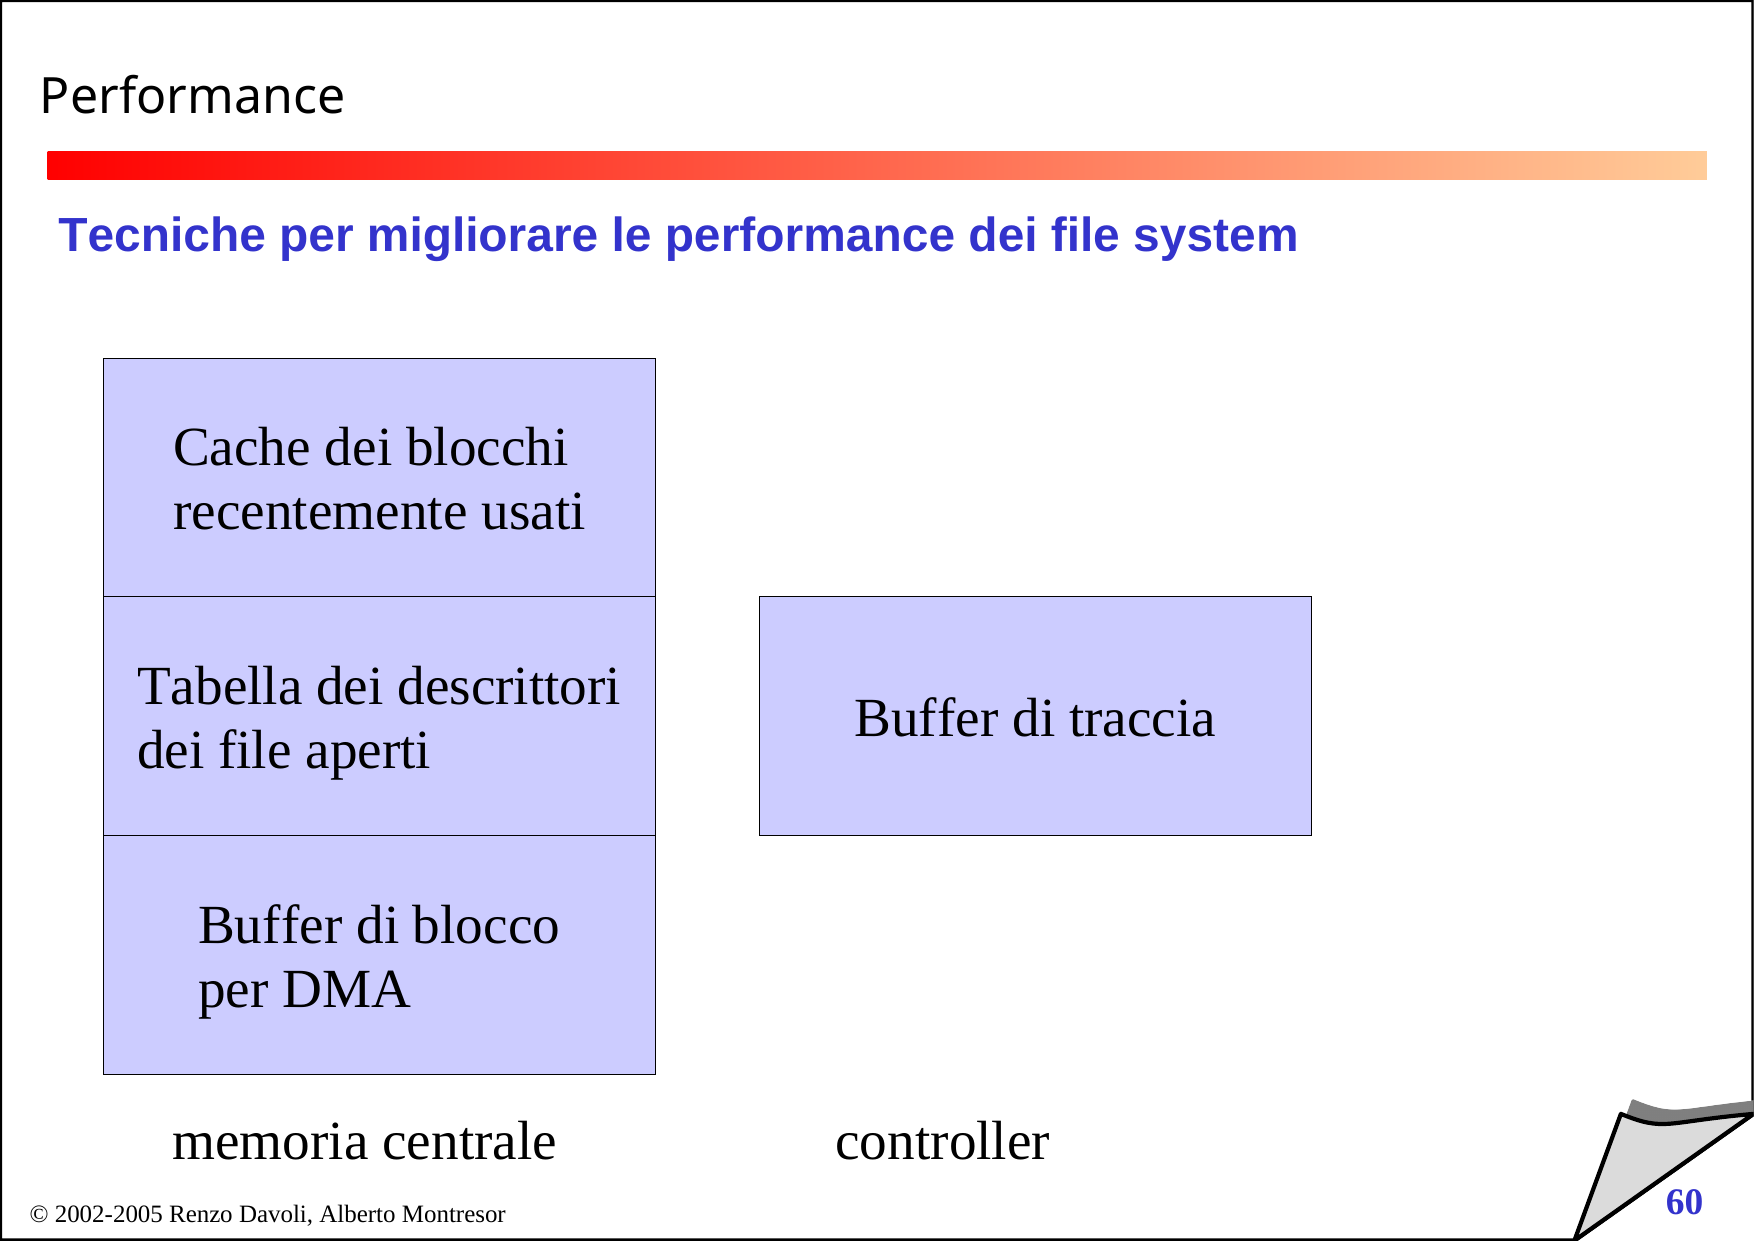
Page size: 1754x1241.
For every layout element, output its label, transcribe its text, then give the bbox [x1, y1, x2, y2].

text_box 6-11 [1074, 152, 1078, 179]
text_box Buffer di blocco per DMA [103, 835, 656, 1075]
text_box Start [1469, 152, 1474, 179]
title Performance [40, 49, 1713, 144]
text_box controller [835, 1106, 1243, 1170]
text_box memoria centrale [172, 1106, 581, 1170]
text_box Tabella dei descrittori dei file aperti [103, 596, 656, 835]
list Tecniche per migliorare le performance dei file system [58, 206, 1695, 294]
text_box Buffer di traccia [759, 596, 1312, 836]
text_box Cache dei blocchi recentemente usati [103, 358, 656, 596]
